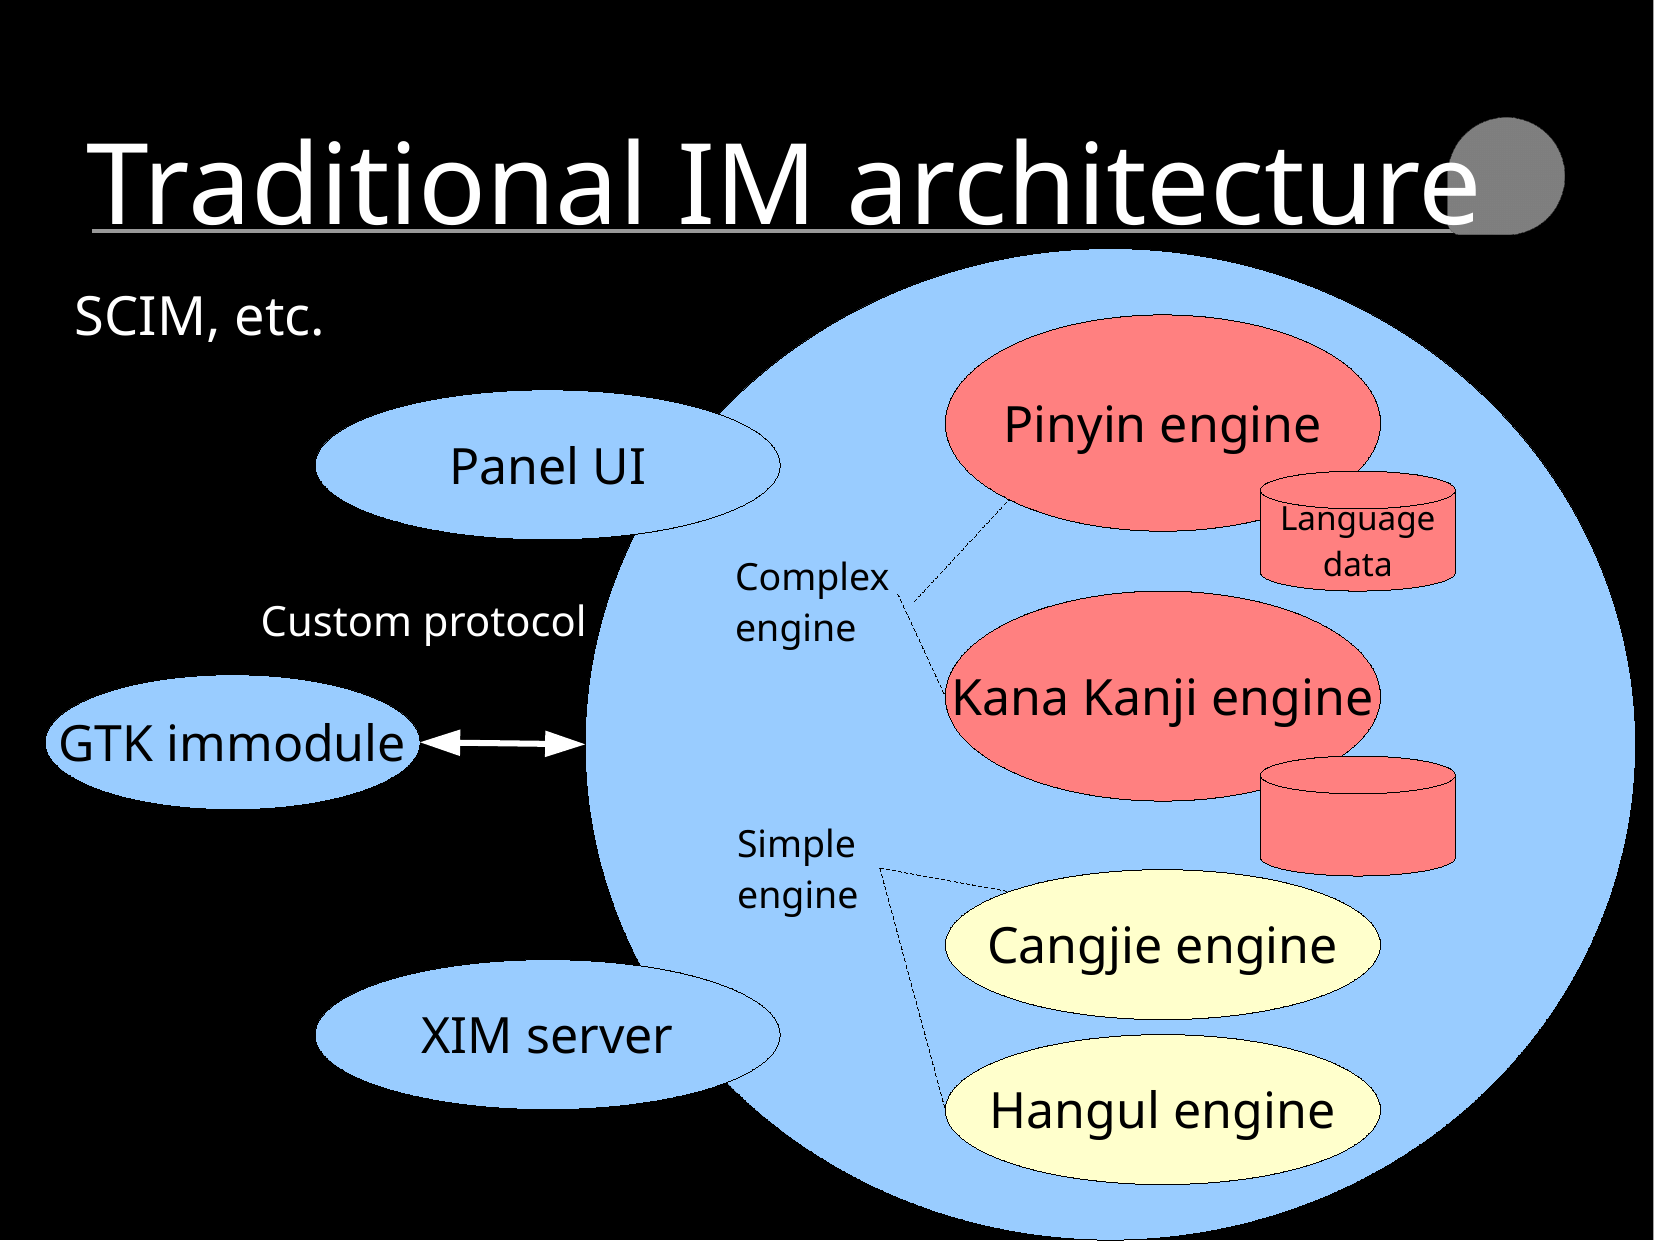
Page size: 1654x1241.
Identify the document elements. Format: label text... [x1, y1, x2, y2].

text_box Simple engine [722, 809, 880, 912]
text_box Kana Kanji engine [945, 591, 1381, 802]
text_box Pinyin engine [945, 314, 1381, 532]
text_box GTK immodule [45, 674, 421, 810]
text_box Panel UI [315, 389, 781, 540]
text_box SCIM, etc. [60, 269, 379, 348]
text_box Language data [1260, 471, 1456, 592]
text_box [585, 248, 1636, 1241]
text_box Cangjie engine [945, 869, 1381, 1020]
title Traditional IM architecture [86, 104, 1575, 257]
text_box Hangul engine [945, 1034, 1381, 1185]
text_box XIM server [315, 959, 781, 1110]
text_box Complex engine [720, 542, 915, 645]
text_box Custom protocol [245, 584, 619, 649]
